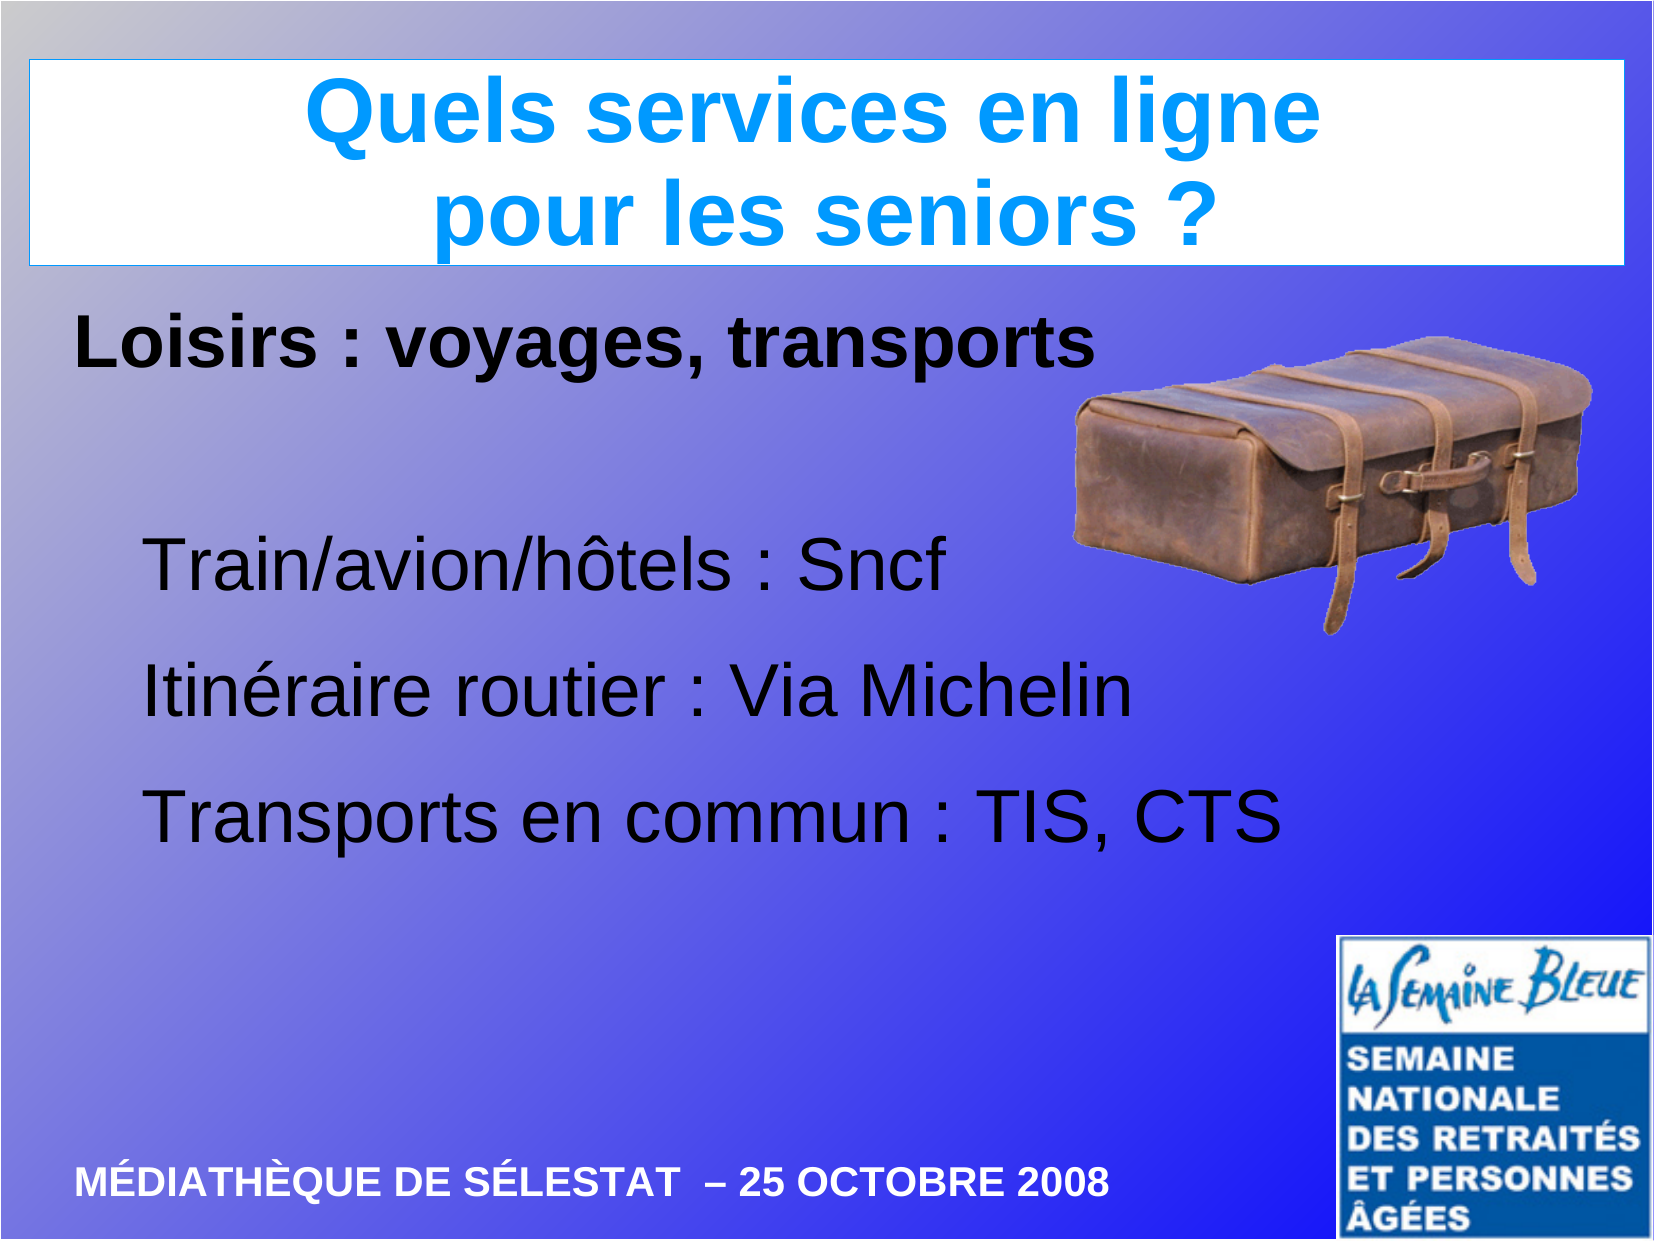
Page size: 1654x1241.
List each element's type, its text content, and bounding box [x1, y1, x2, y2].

text_box MÉDIATHÈQUE DE SÉLESTAT – 25 OCTOBRE 2008 [59, 1151, 1329, 1214]
text_box Loisirs : voyages, transports [59, 292, 1043, 392]
text_box Quels services en ligne pour les seniors ? [29, 59, 1625, 266]
picture [1336, 935, 1654, 1241]
picture [1043, 291, 1625, 650]
subtitle Train/avion/hôtels : Sncf Itinéraire routier : Via Michelin Transports en commun : TIS, CTS [118, 413, 1571, 927]
text_box [0, 0, 1654, 1241]
